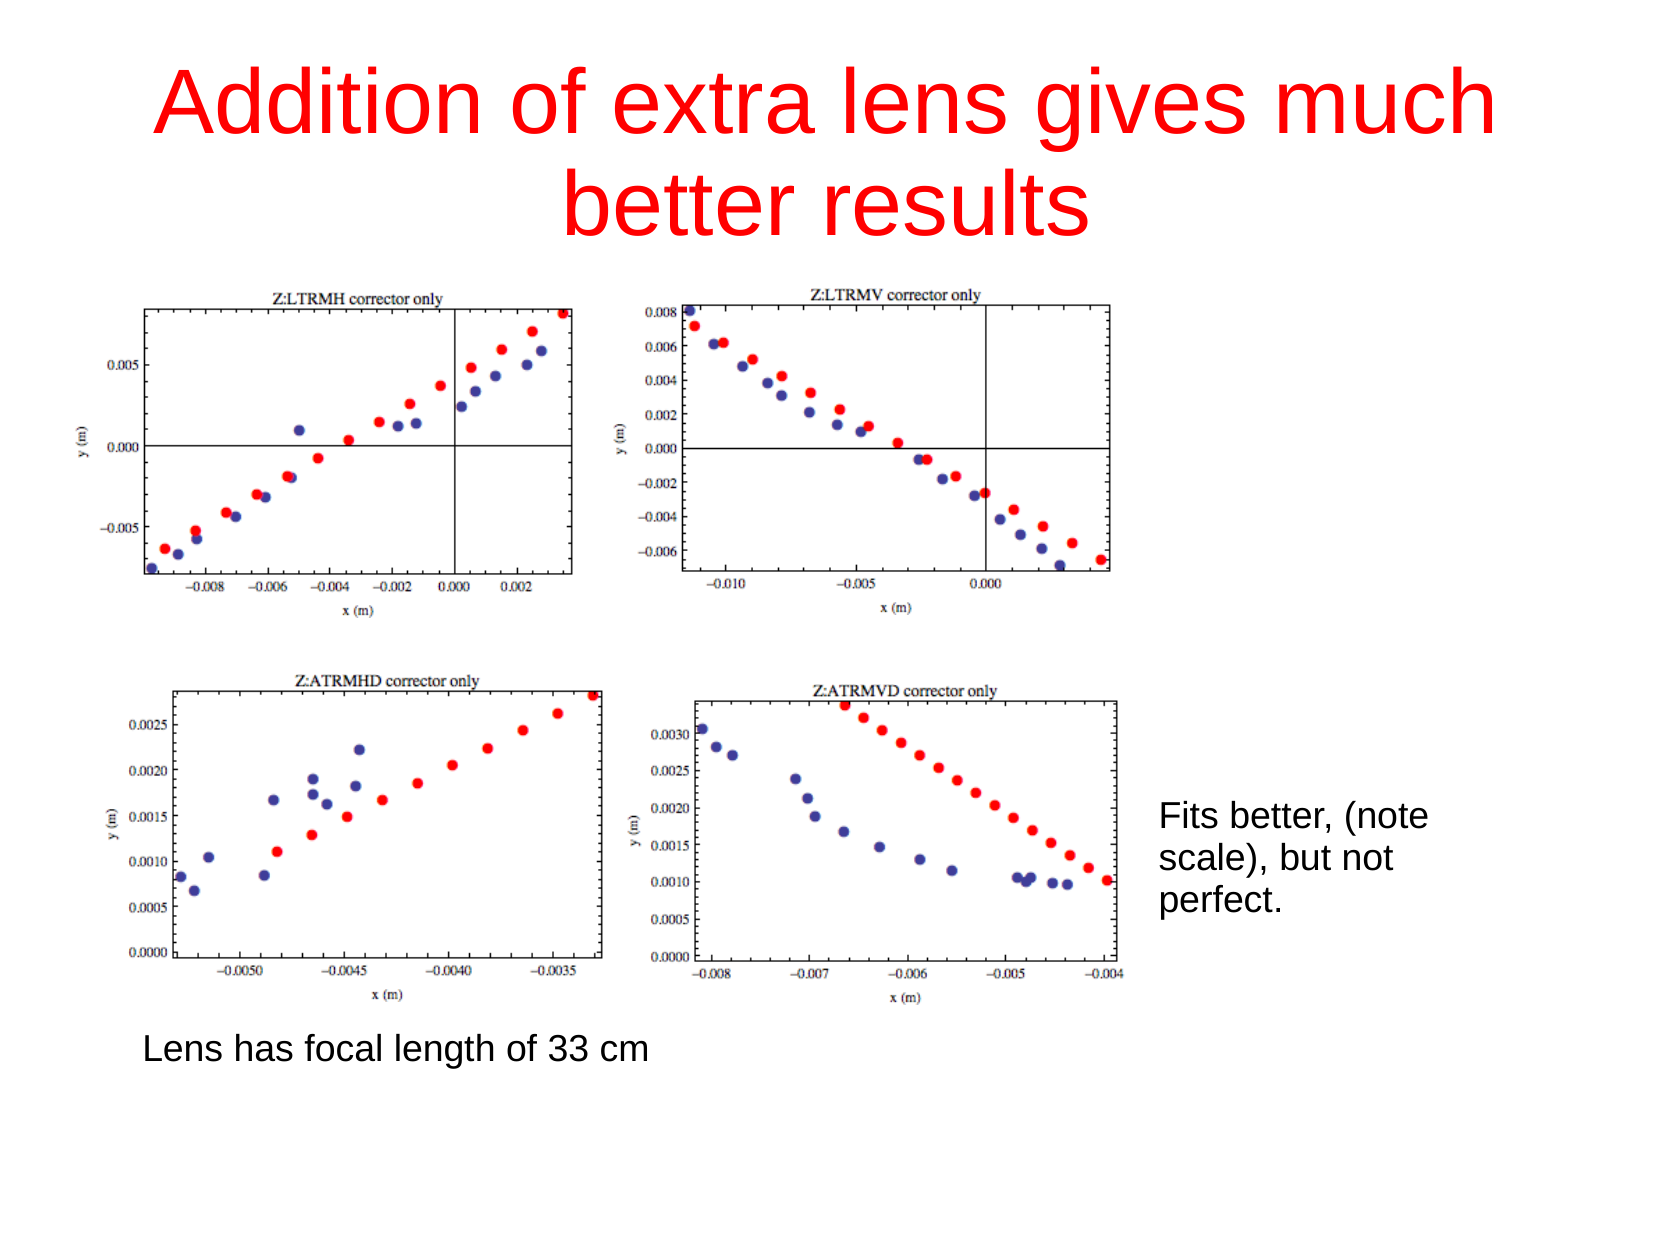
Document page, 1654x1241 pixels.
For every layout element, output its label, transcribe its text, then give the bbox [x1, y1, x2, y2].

picture [103, 674, 604, 1002]
picture [625, 684, 1126, 1006]
text_box Fits better, (note scale), but not perfect. [1143, 787, 1534, 929]
picture [73, 292, 574, 618]
picture [611, 288, 1112, 616]
text_box Lens has focal length of 33 cm [127, 1020, 1234, 1077]
title Addition of extra lens gives much better results [82, 49, 1571, 257]
